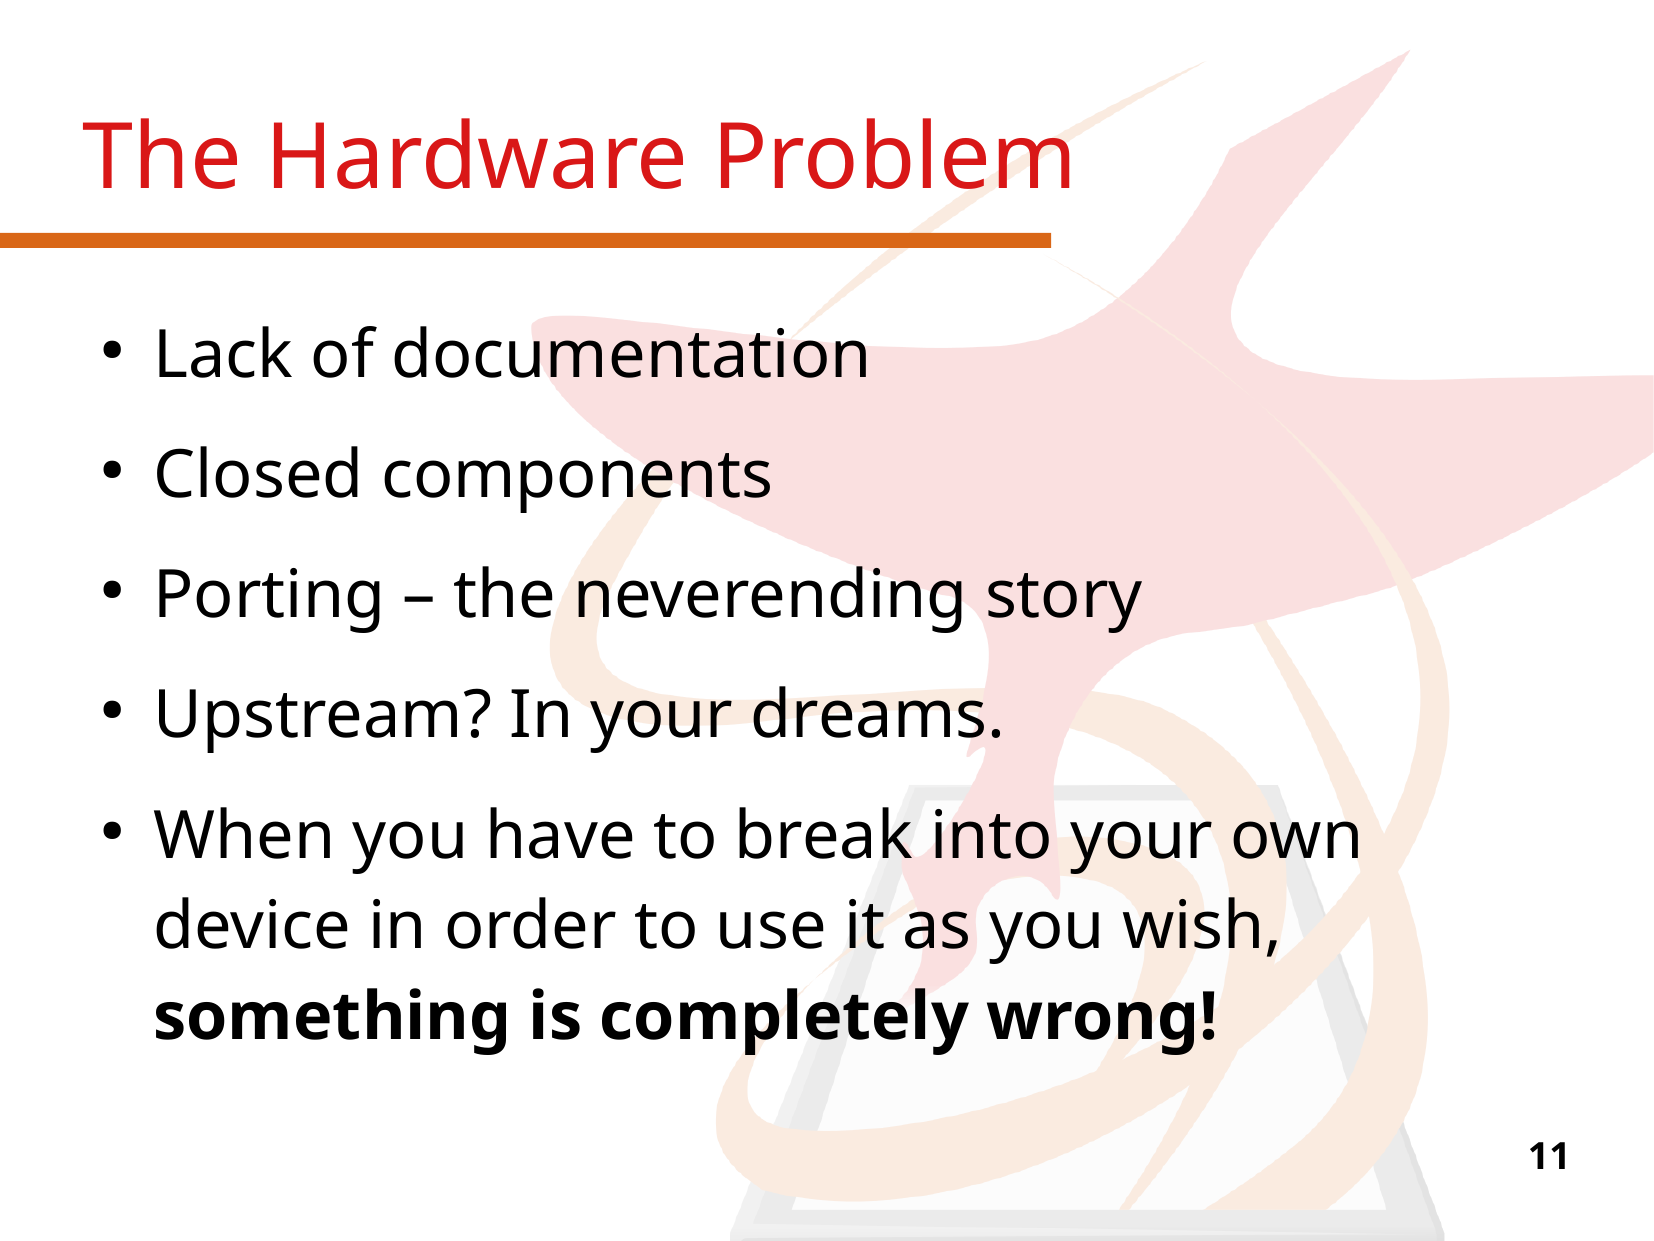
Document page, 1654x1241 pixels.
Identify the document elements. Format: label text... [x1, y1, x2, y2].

picture [531, 49, 1654, 1241]
title The Hardware Problem [82, 49, 1571, 257]
list Lack of documentation Closed components Porting – the neverending story Upstream? In your dreams. When you have to break into your own device in order to use it as you wish, something is completely wrong! [82, 290, 1571, 1075]
